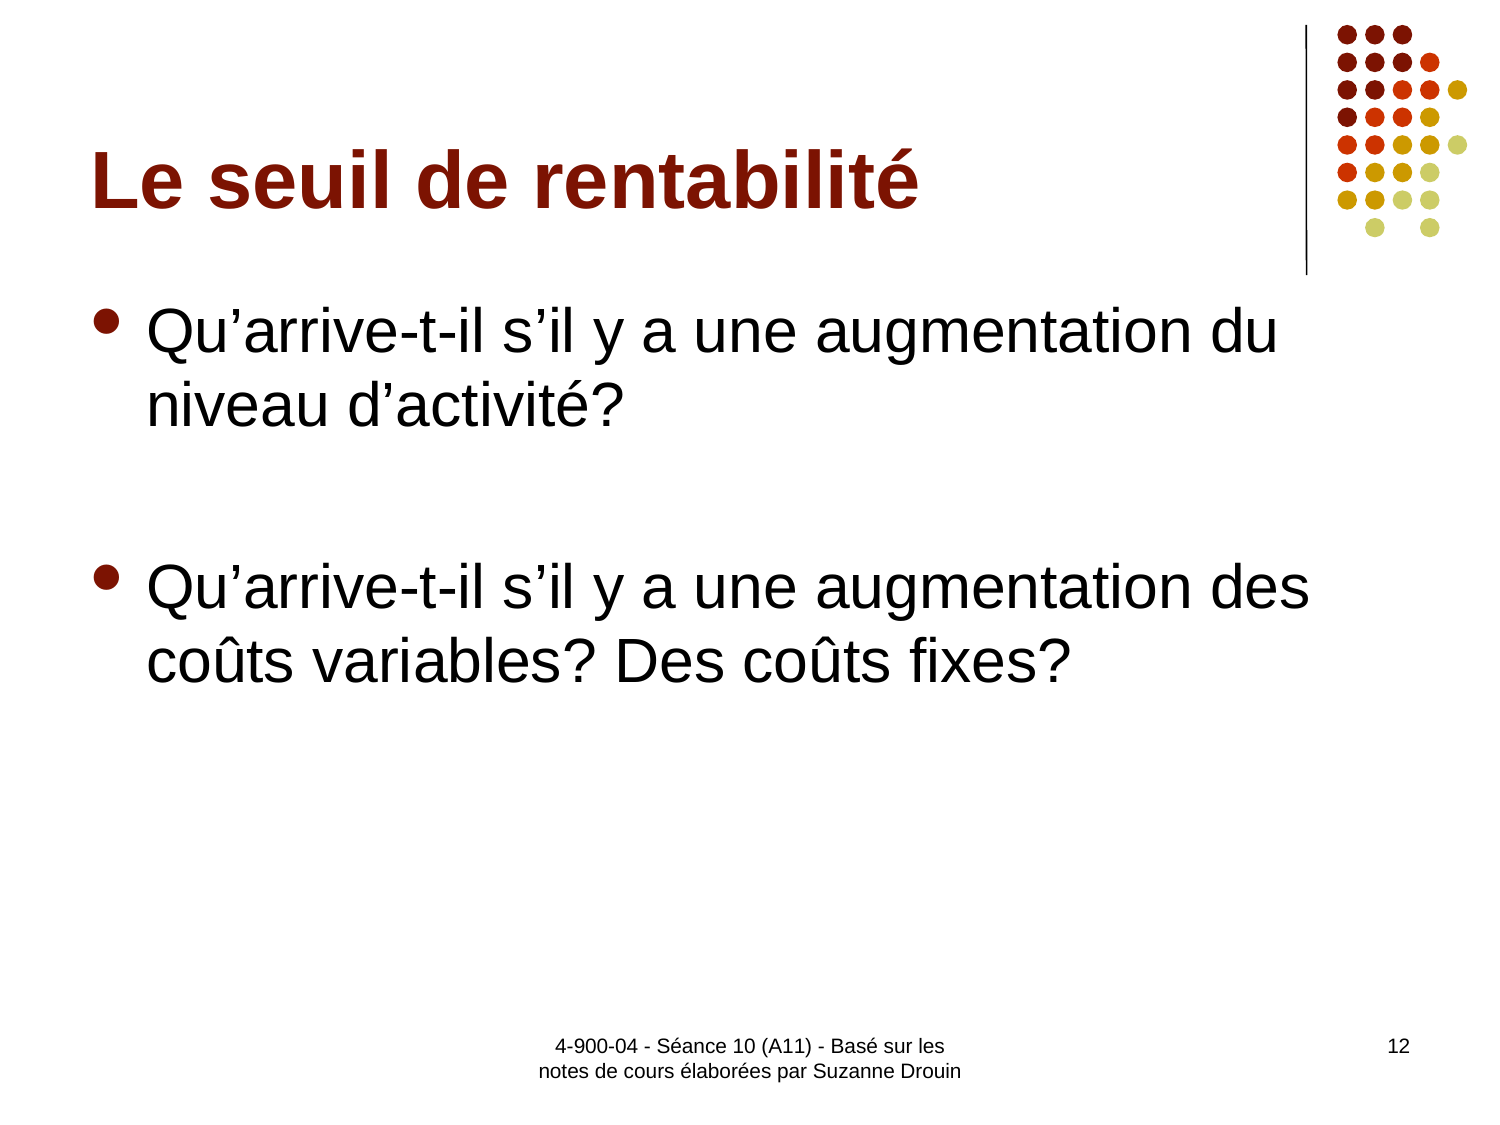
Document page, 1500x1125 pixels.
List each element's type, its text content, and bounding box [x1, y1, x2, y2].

text_box Qu’arrive-t-il s’il y a une augmentation du niveau d’activité? Qu’arrive-t-il s’il y a une augmentation des coûts variables? Des coûts fixes? [75, 282, 1426, 1006]
text_box Le seuil de rentabilité [74, 20, 1313, 233]
text_box <numéro> [1074, 1025, 1426, 1101]
text_box 4-900-04 - Séance 10 (A11) - Basé sur les notes de cours élaborées par Suzanne Drouin [512, 1025, 988, 1101]
